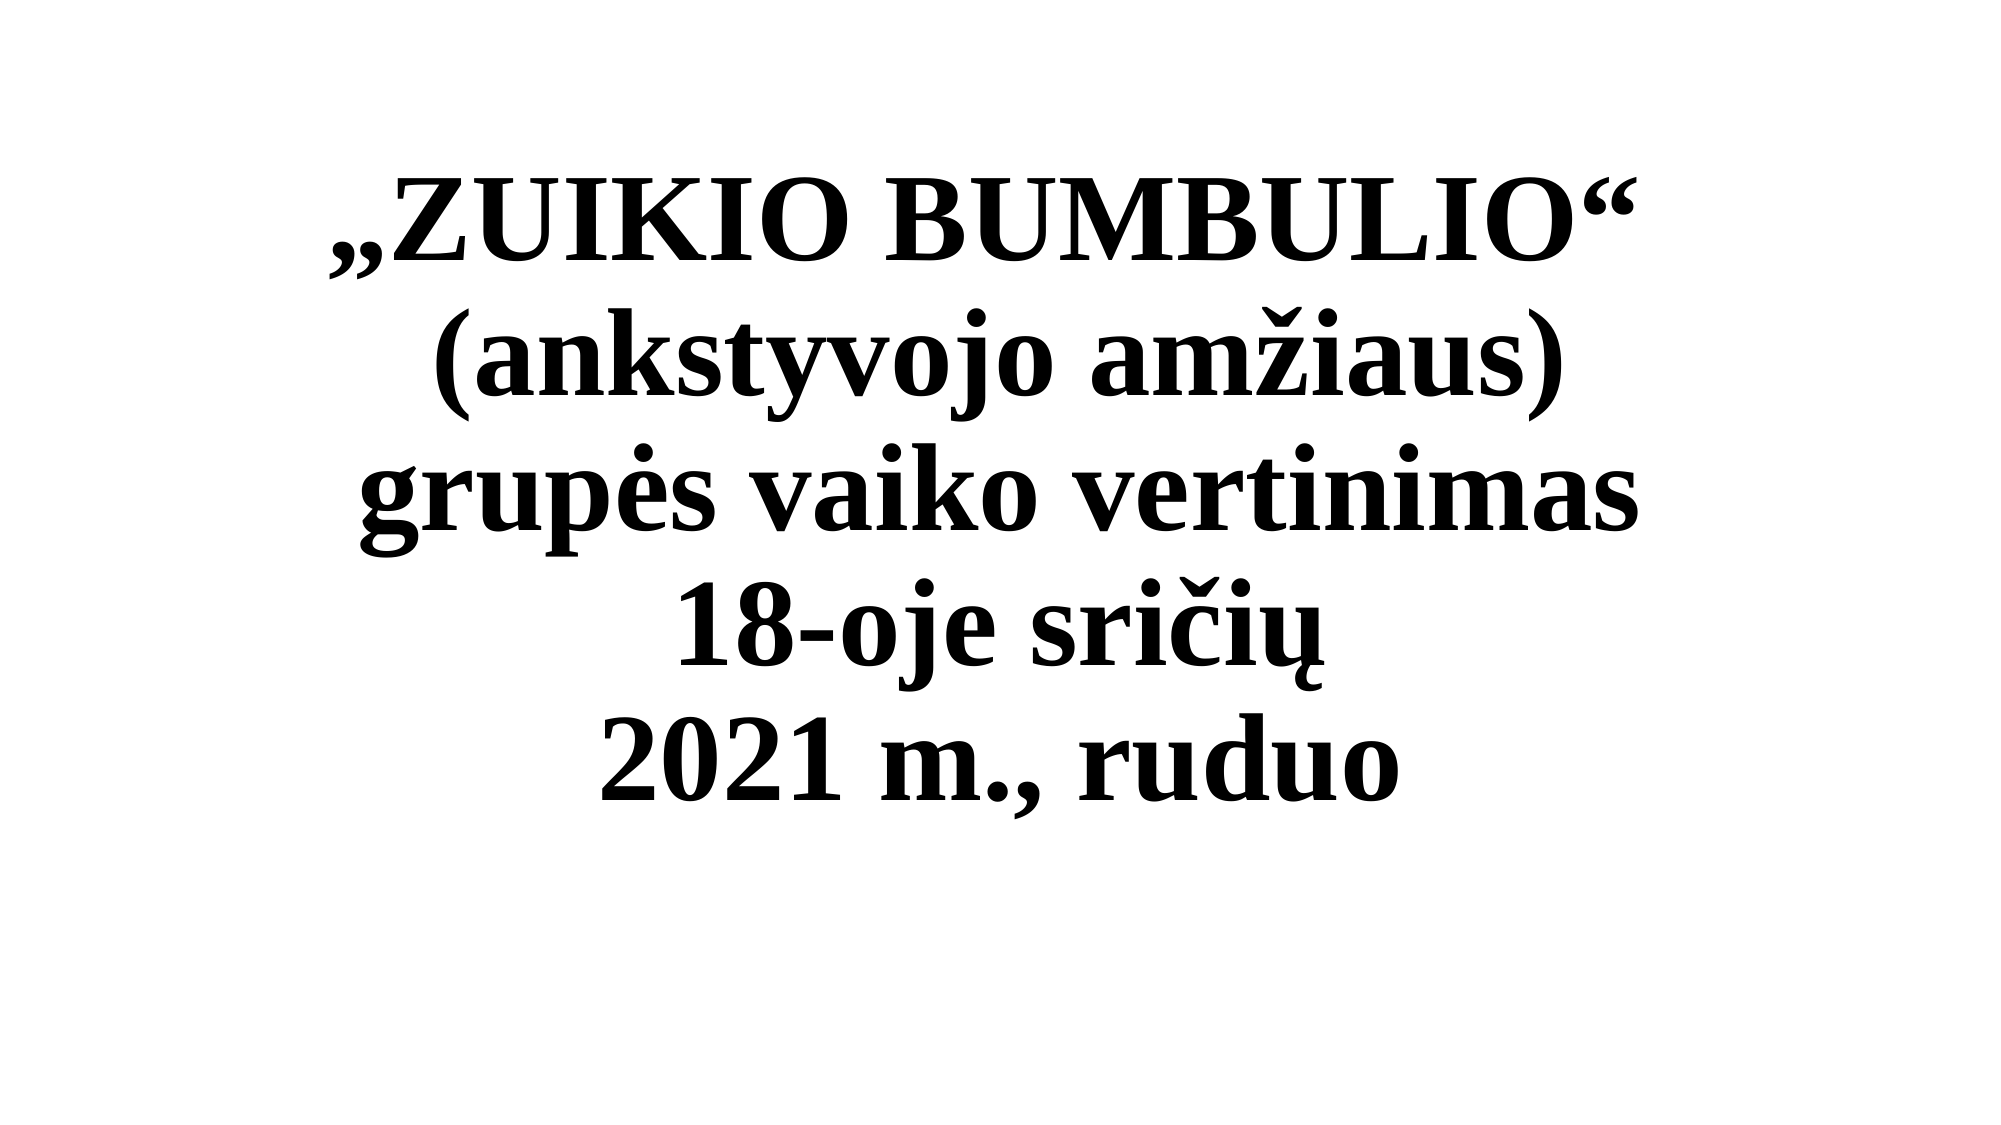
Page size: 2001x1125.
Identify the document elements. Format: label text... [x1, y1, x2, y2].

title „ZUIKIO BUMBULIO“ (ankstyvojo amžiaus) grupės vaiko vertinimas 18-oje sričių 2021 m., ruduo [249, 63, 1750, 835]
